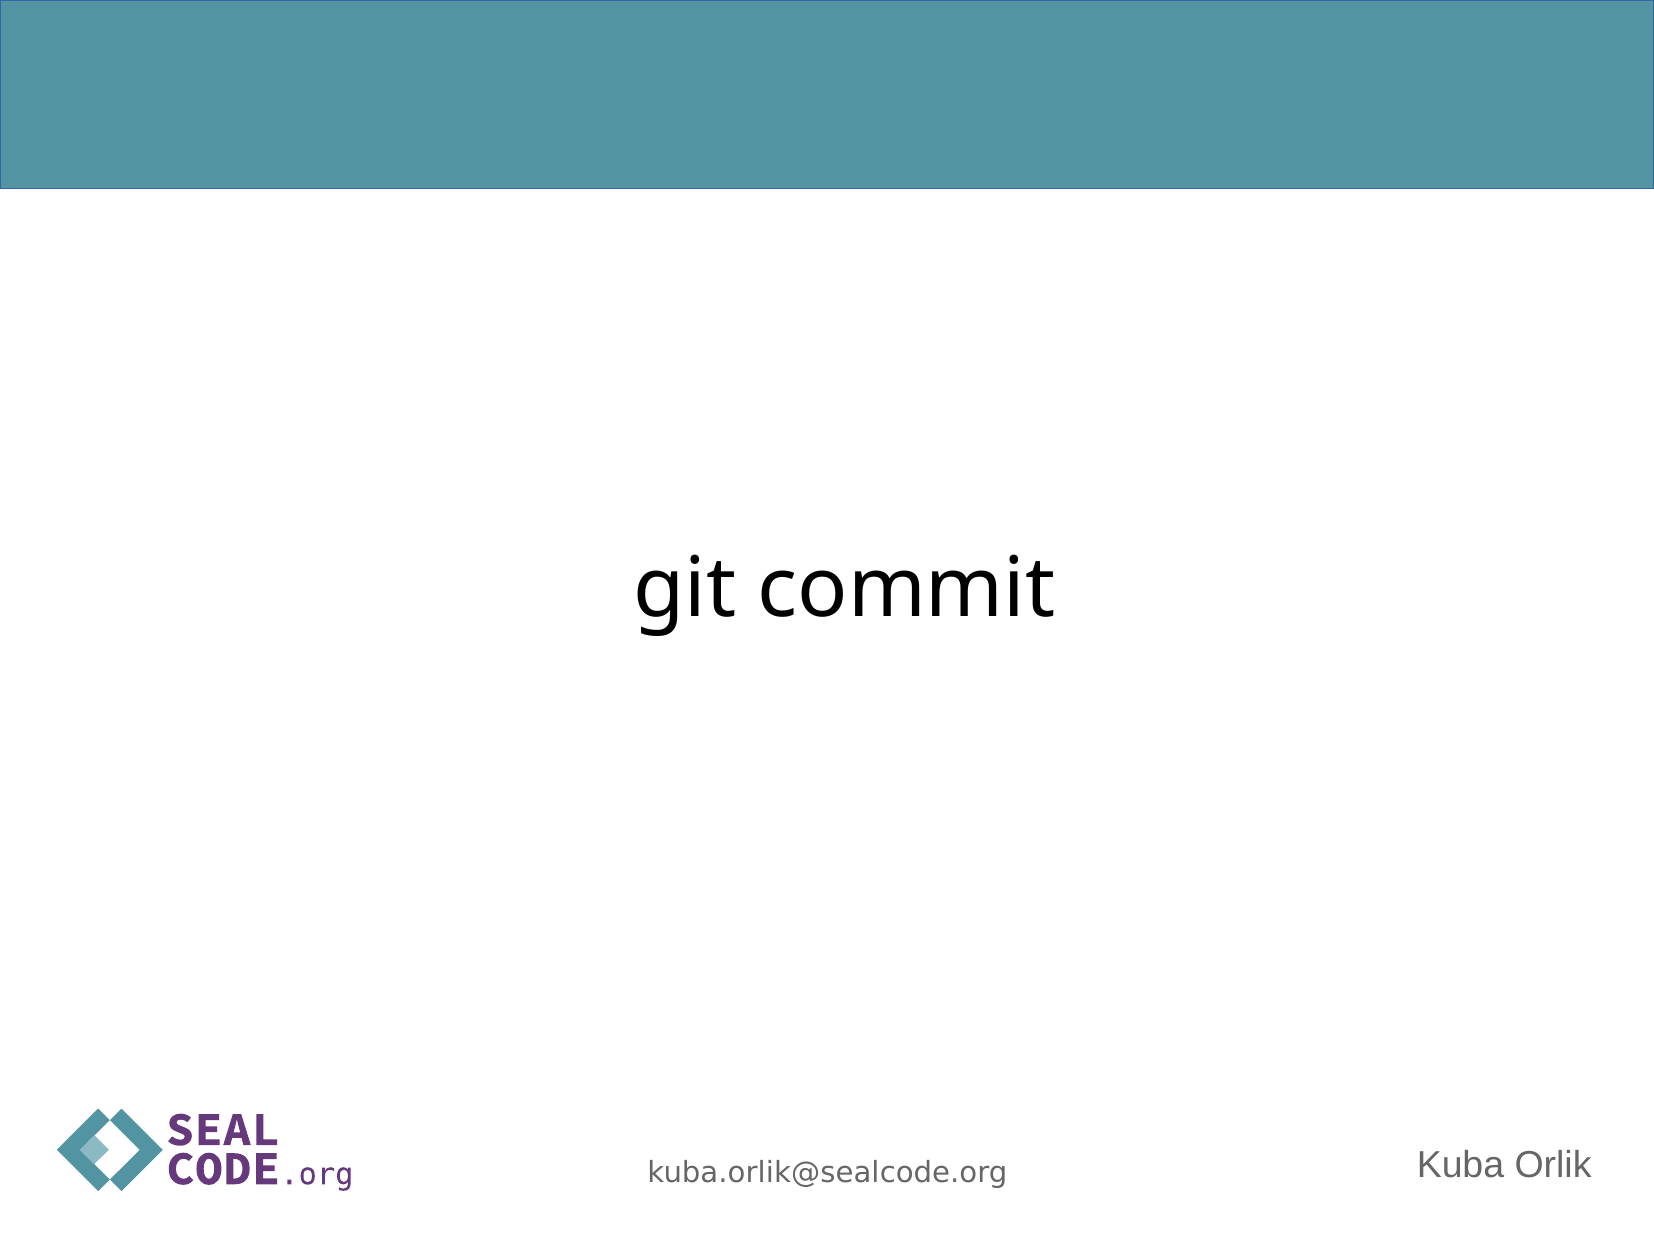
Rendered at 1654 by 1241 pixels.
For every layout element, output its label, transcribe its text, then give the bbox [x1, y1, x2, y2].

text_box git commit [100, 519, 1554, 1052]
